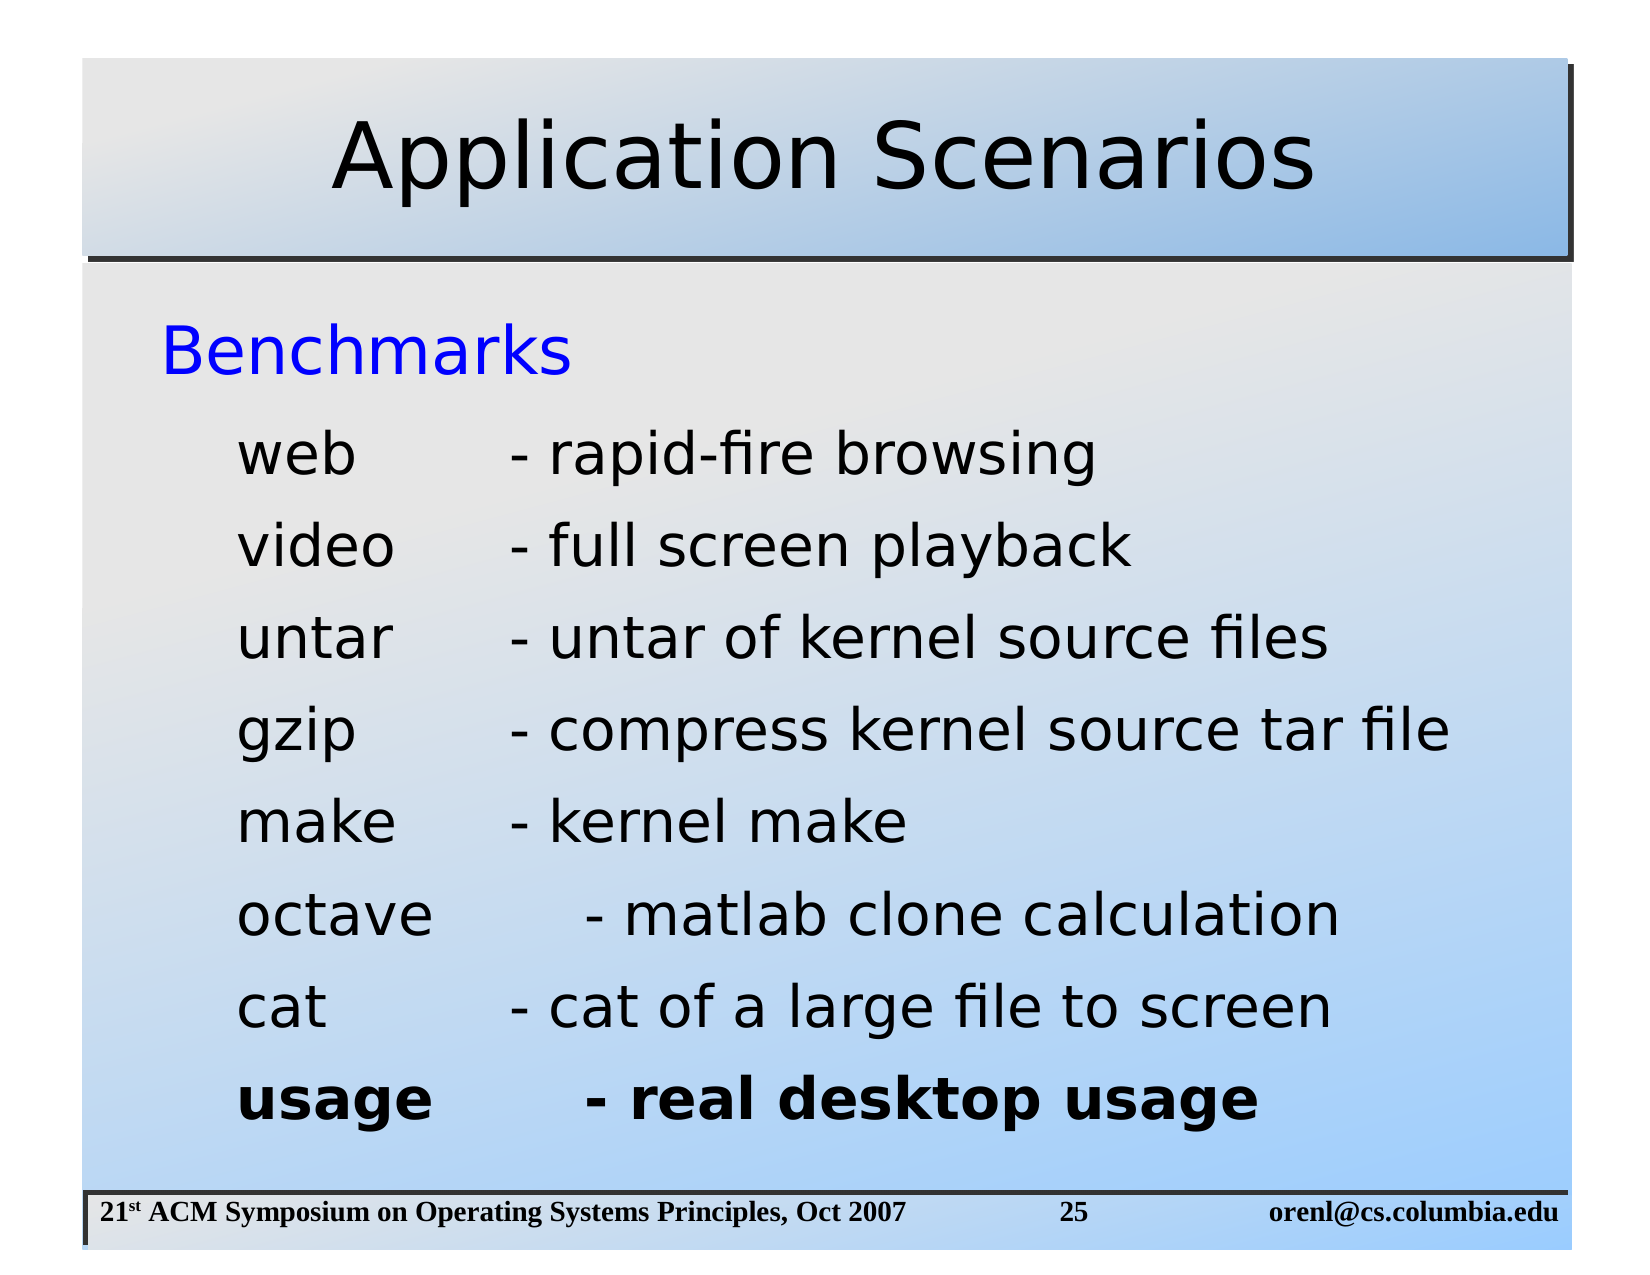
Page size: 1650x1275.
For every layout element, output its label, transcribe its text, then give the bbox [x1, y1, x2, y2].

list Benchmarks web - rapid-fire browsing video - full screen playback untar - untar of kernel source files gzip - compress kernel source tar file make - kernel make octave - matlab clone calculation cat - cat of a large file to screen usage - real desktop usage [82, 298, 1568, 1169]
title Application Scenarios [82, 58, 1568, 256]
